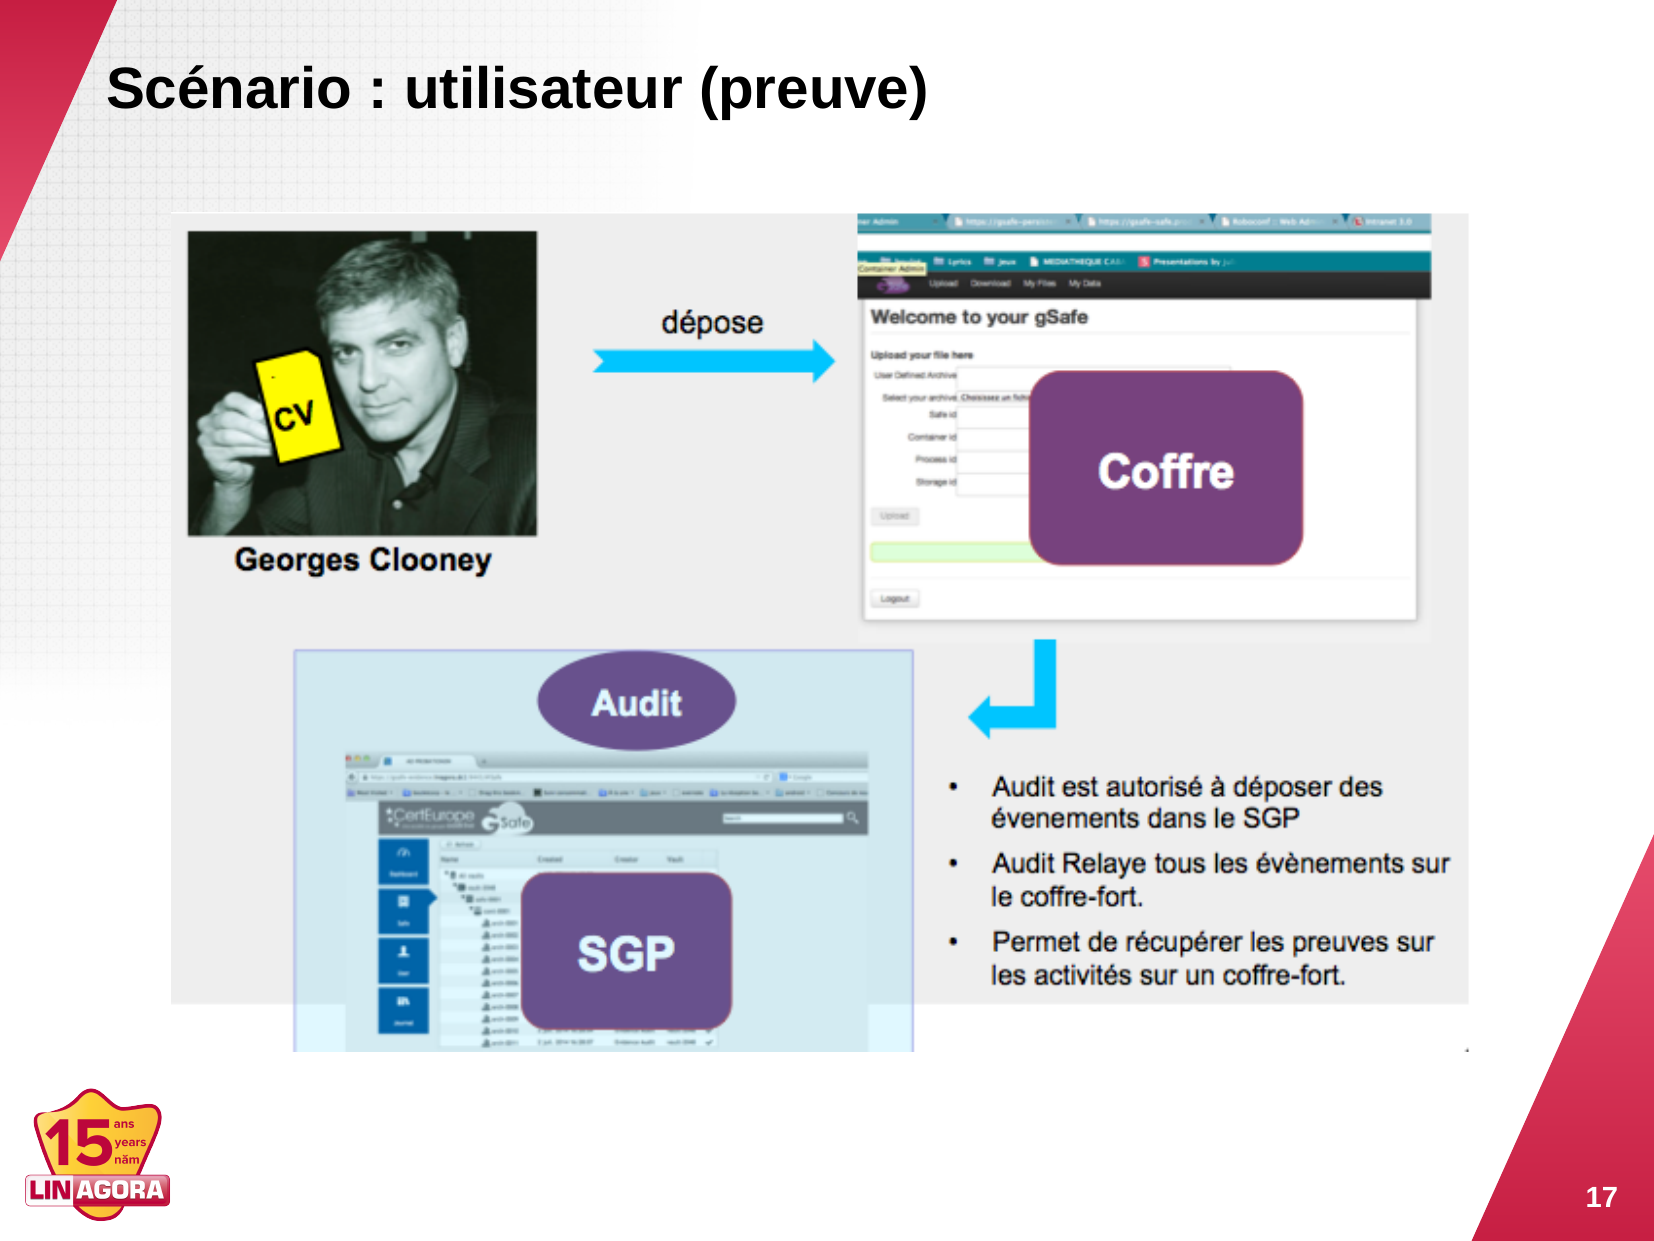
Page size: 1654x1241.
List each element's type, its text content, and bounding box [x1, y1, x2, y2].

title Scénario : utilisateur (preuve) [106, 0, 1571, 178]
picture [23, 1080, 172, 1229]
picture [0, 28, 1471, 1052]
